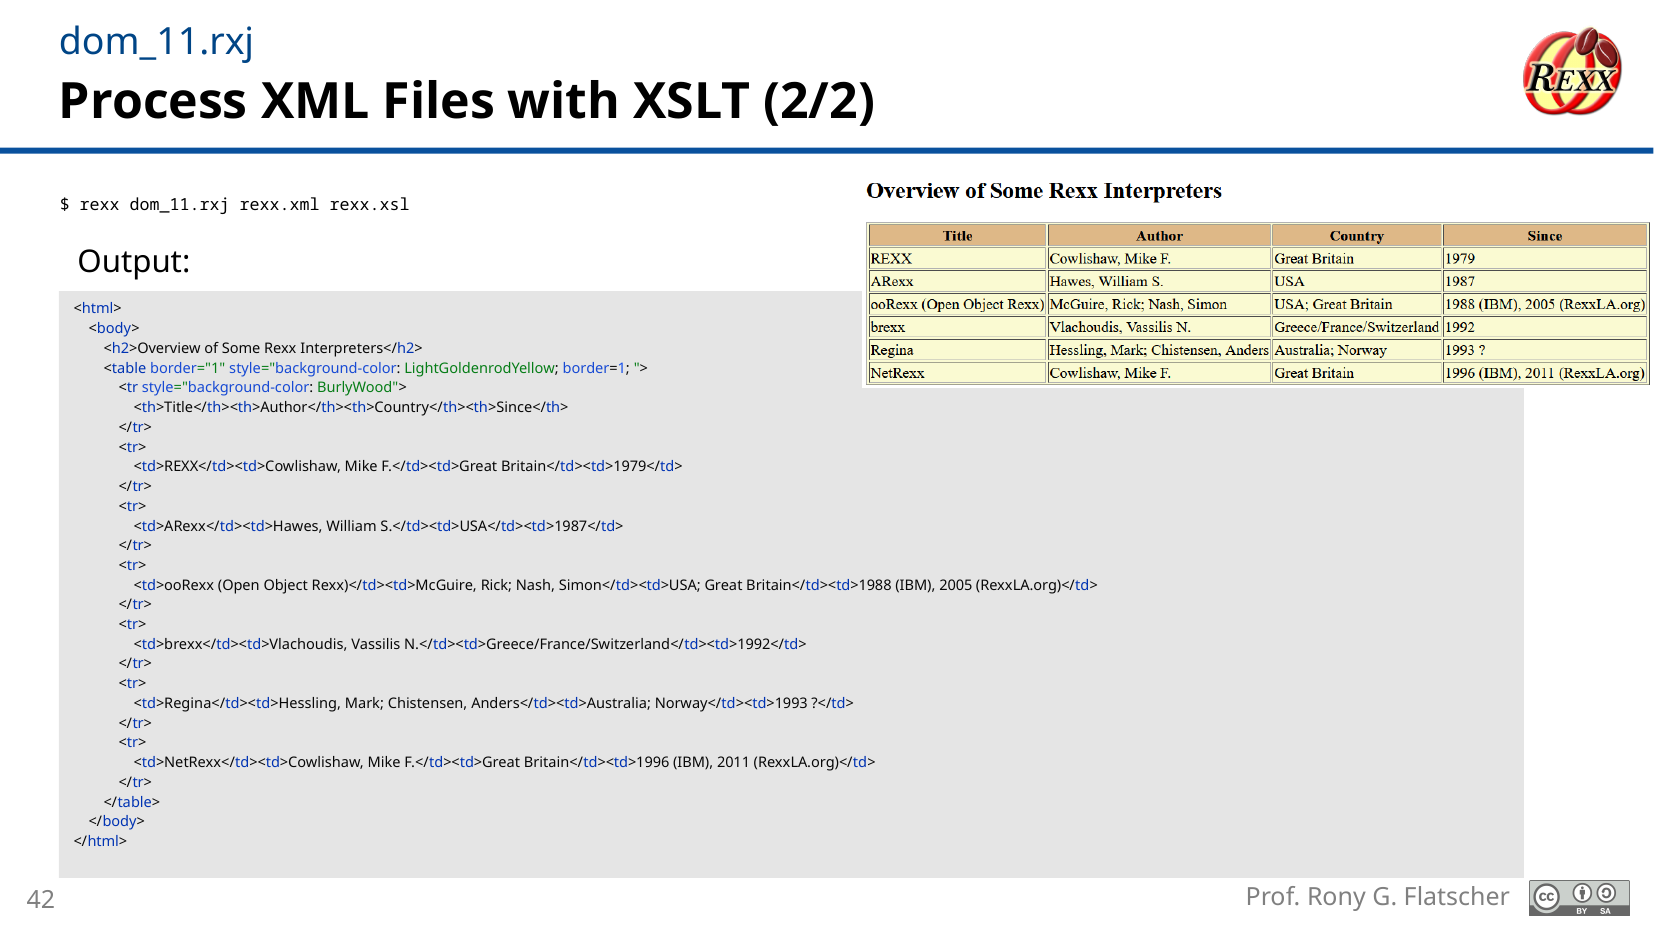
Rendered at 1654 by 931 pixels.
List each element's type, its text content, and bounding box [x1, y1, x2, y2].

title dom_11.rxj Process XML Files with XSLT (2/2) [0, 0, 1625, 148]
text_box Output: [62, 232, 552, 288]
text_box $ rexx dom_11.rxj rexx.xml rexx.xsl [45, 184, 548, 241]
text_box <html> <body> <h2>Overview of Some Rexx Interpreters</h2> <table border="1" style="background-color: LightGoldenrodYellow; border=1; "> <tr style="background-color: BurlyWood"> <th>Title</th><th>Author</th><th>Country</th><th>Since</th> </tr> <tr> <td>REXX</td><td>Cowlishaw, Mike F.</td><td>Great Britain</td><td>1979</td> </tr> <tr> <td>ARexx</td><td>Hawes, William S.</td><td>USA</td><td>1987</td> </tr> <tr> <td>ooRexx (Open Object Rexx)</td><td>McGuire, Rick; Nash, Simon</td><td>USA; Great Britain</td><td>1988 (IBM), 2005 (RexxLA.org)</td> </tr> <tr> <td>brexx</td><td>Vlachoudis, Vassilis N.</td><td>Greece/France/Switzerland</td><td>1992</td> </tr> <tr> <td>Regina</td><td>Hessling, Mark; Chistensen, Anders</td><td>Australia; Norway</td><td>1993 ?</td> </tr> <tr> <td>NetRexx</td><td>Cowlishaw, Mike F.</td><td>Great Britain</td><td>1996 (IBM), 2011 (RexxLA.org)</td> </tr> </table> </body> </html> [58, 291, 1524, 859]
picture [862, 177, 1654, 388]
